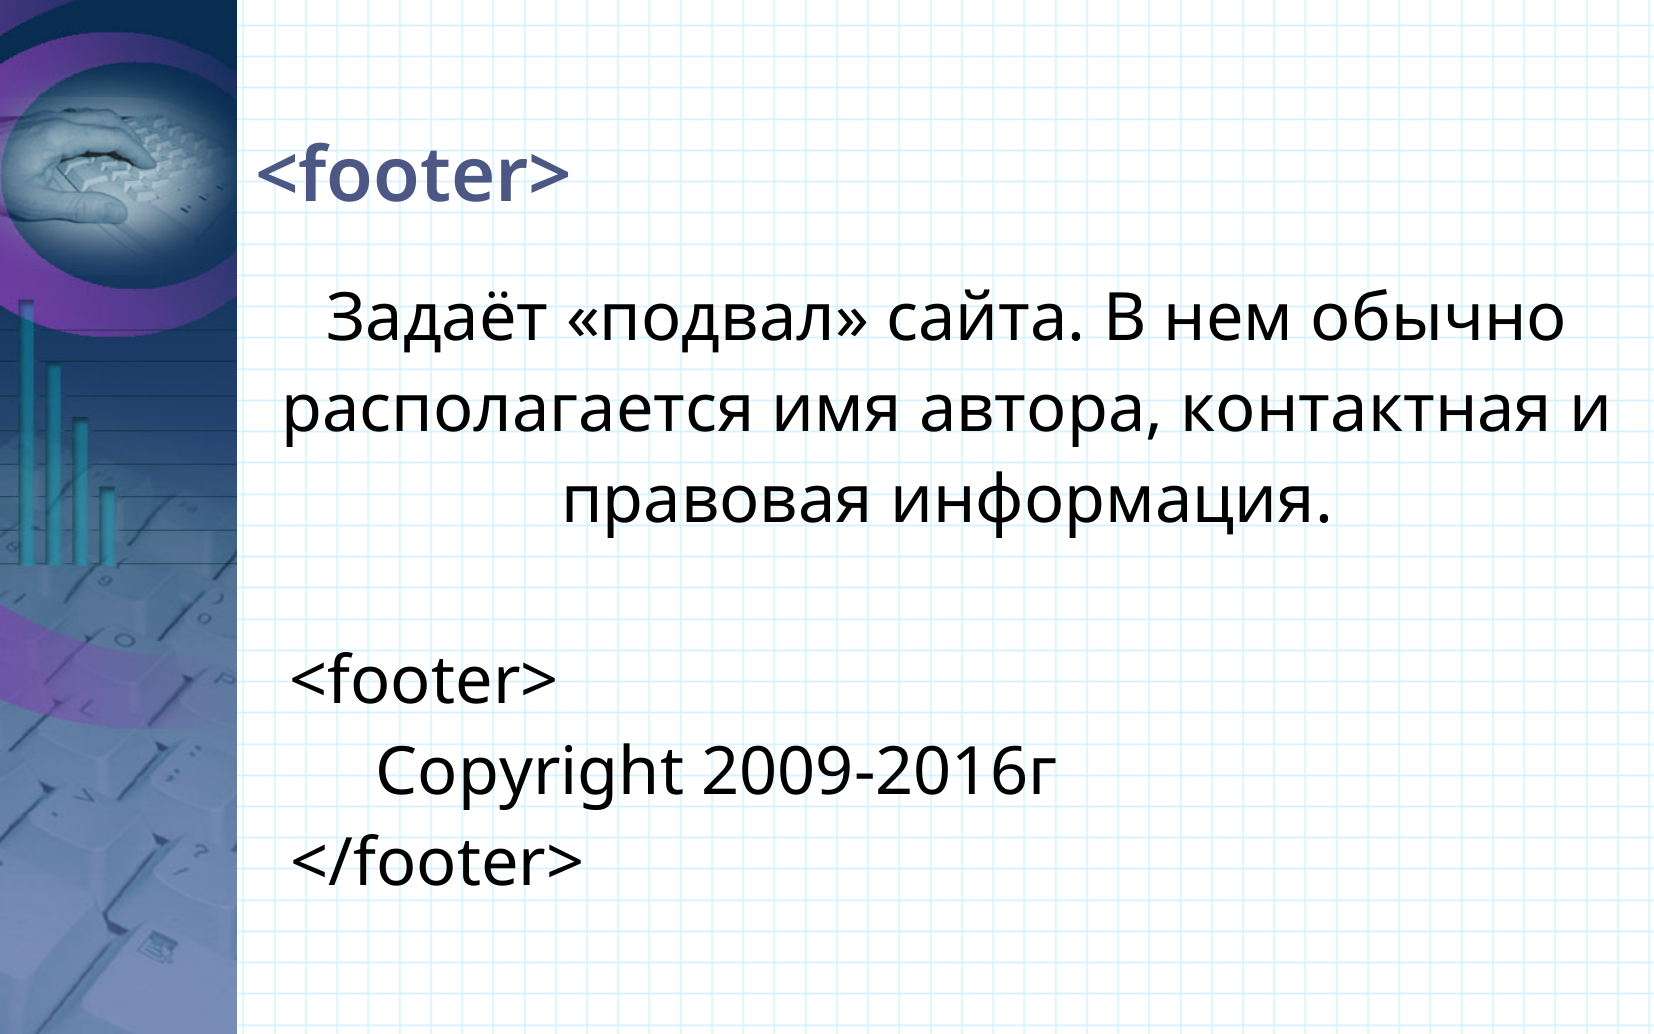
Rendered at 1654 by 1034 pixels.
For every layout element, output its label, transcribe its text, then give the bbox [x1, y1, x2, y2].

picture [0, 0, 1654, 1034]
subtitle Задаёт «подвал» сайта. В нем обычно располагается имя автора, контактная и правовая информация. <footer> Copyright 2009-2016г </footer> [254, 287, 1640, 887]
title <footer> [254, 85, 1640, 259]
